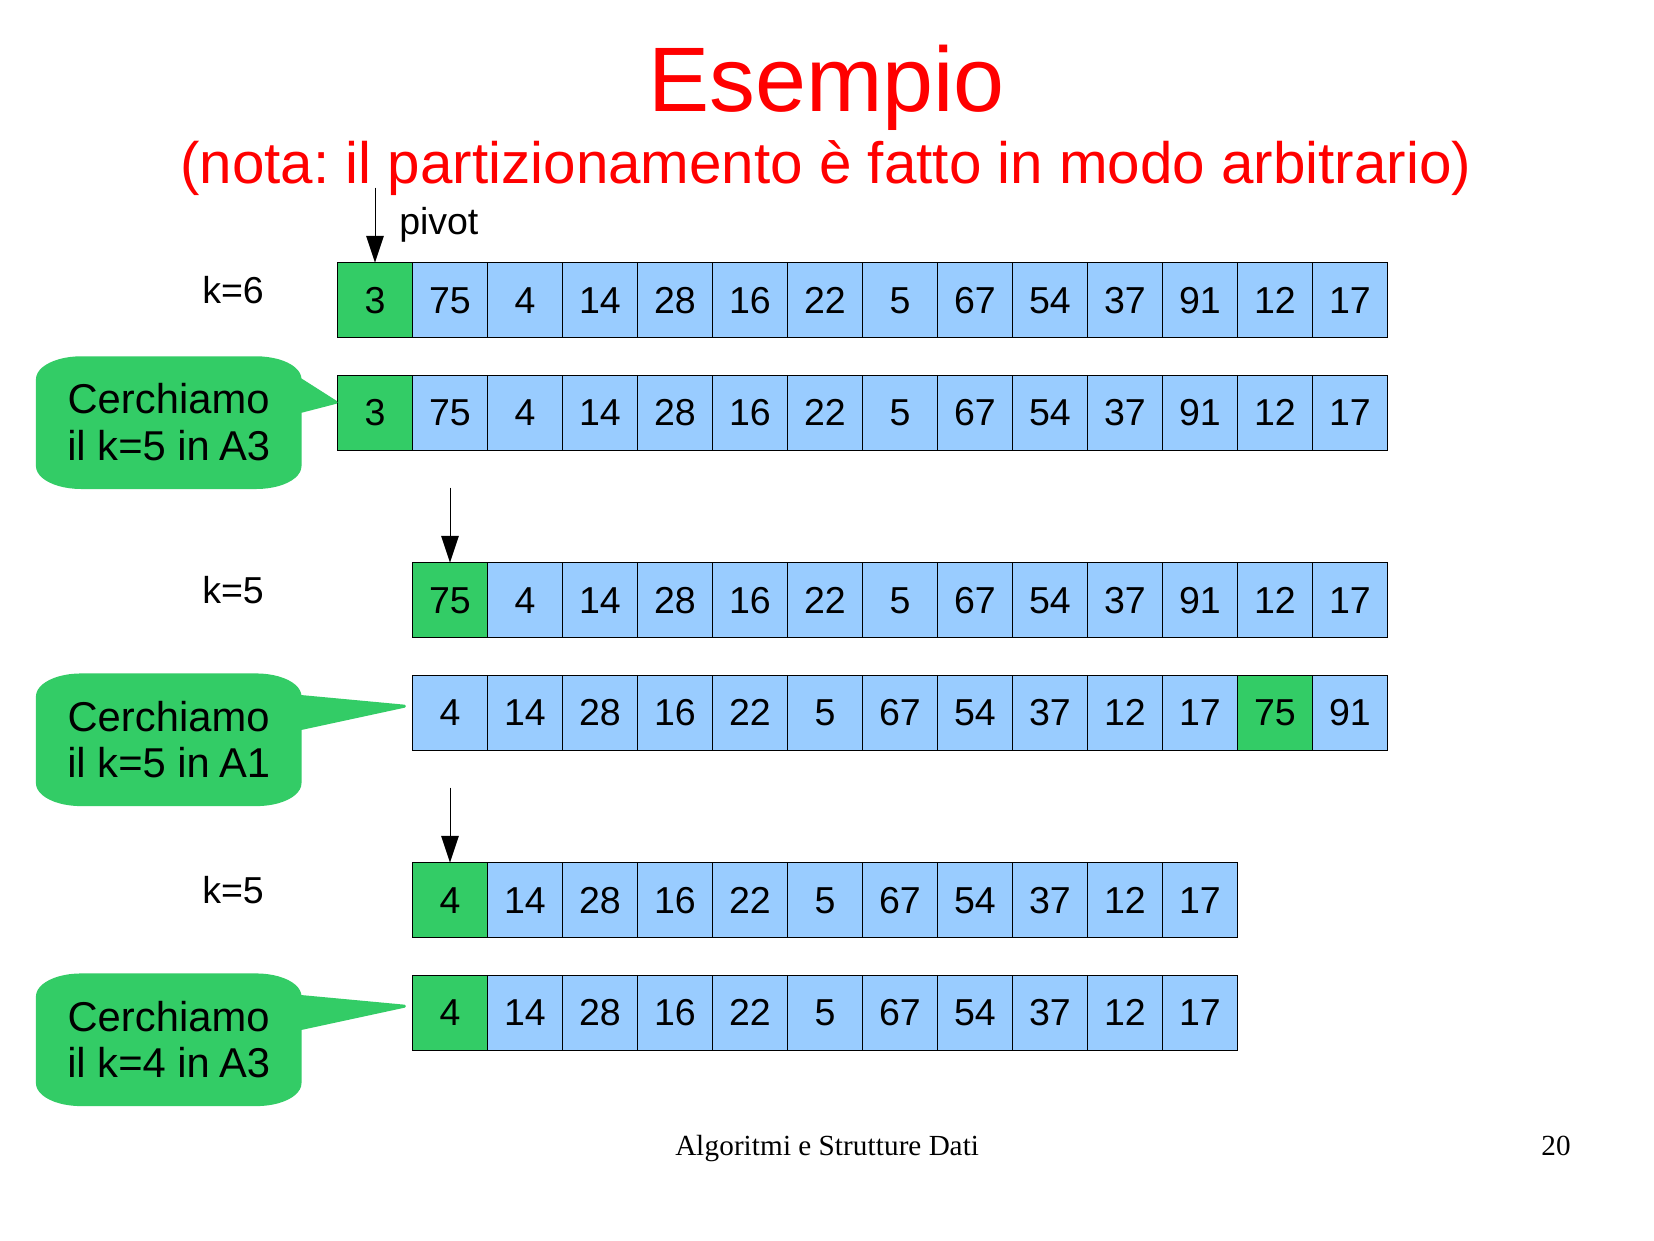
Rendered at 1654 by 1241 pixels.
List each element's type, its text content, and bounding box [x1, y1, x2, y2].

text_box 75 [412, 262, 487, 338]
text_box 37 [1087, 562, 1162, 638]
text_box 14 [487, 862, 562, 938]
text_box 67 [937, 262, 1012, 338]
text_box 12 [1237, 375, 1312, 451]
text_box 12 [1087, 975, 1162, 1051]
text_box 4 [487, 262, 562, 338]
text_box 16 [712, 375, 787, 451]
text_box 91 [1162, 375, 1237, 451]
text_box 22 [787, 562, 862, 638]
text_box 17 [1312, 562, 1388, 638]
text_box k=5 [187, 862, 301, 920]
text_box 5 [862, 562, 937, 638]
text_box 28 [562, 975, 637, 1051]
text_box 17 [1312, 262, 1388, 338]
text_box 67 [937, 562, 1012, 638]
text_box 28 [637, 262, 712, 338]
text_box pivot [384, 192, 494, 250]
text_box 67 [937, 375, 1012, 451]
text_box 17 [1162, 862, 1238, 938]
text_box 12 [1087, 675, 1162, 751]
text_box 14 [562, 262, 637, 338]
text_box 54 [1012, 375, 1087, 451]
text_box 28 [562, 862, 637, 938]
text_box 3 [337, 375, 412, 451]
text_box 22 [712, 975, 787, 1051]
text_box 75 [1238, 675, 1312, 751]
text_box 17 [1162, 975, 1238, 1051]
text_box 12 [1087, 862, 1162, 938]
text_box 3 [337, 262, 412, 338]
text_box 4 [487, 375, 562, 451]
text_box 37 [1012, 862, 1087, 938]
text_box 14 [562, 562, 637, 638]
text_box 91 [1162, 262, 1237, 338]
text_box 22 [787, 262, 862, 338]
text_box 12 [1237, 262, 1312, 338]
text_box 4 [487, 562, 562, 638]
text_box 5 [787, 862, 862, 938]
text_box 16 [712, 262, 787, 338]
text_box 22 [712, 862, 787, 938]
text_box 5 [787, 675, 862, 751]
text_box 5 [862, 375, 937, 451]
text_box 54 [937, 862, 1012, 938]
text_box 16 [637, 975, 712, 1051]
text_box 14 [487, 975, 562, 1051]
text_box 37 [1087, 262, 1162, 338]
text_box 28 [637, 562, 712, 638]
text_box 67 [862, 675, 937, 751]
text_box 4 [412, 862, 487, 938]
text_box 16 [712, 562, 787, 638]
text_box 17 [1162, 675, 1238, 751]
text_box 5 [862, 262, 937, 338]
text_box 91 [1162, 562, 1237, 638]
text_box 54 [937, 675, 1012, 751]
text_box 75 [412, 375, 487, 451]
text_box 4 [412, 675, 487, 751]
text_box k=5 [187, 562, 301, 620]
text_box 28 [562, 675, 637, 751]
text_box 67 [862, 975, 937, 1051]
text_box 14 [562, 375, 637, 451]
text_box 67 [862, 862, 937, 938]
text_box 37 [1087, 375, 1162, 451]
text_box 16 [637, 675, 712, 751]
text_box 4 [412, 975, 487, 1051]
text_box k=6 [187, 262, 301, 320]
text_box 37 [1012, 675, 1087, 751]
text_box Cerchiamo il k=4 in A3 [37, 974, 405, 1105]
text_box 75 [412, 562, 487, 638]
text_box 54 [1012, 262, 1087, 338]
text_box 28 [637, 375, 712, 451]
text_box 91 [1312, 675, 1388, 751]
text_box 37 [1012, 975, 1087, 1051]
text_box 5 [787, 975, 862, 1051]
text_box 14 [487, 675, 562, 751]
text_box 22 [787, 375, 862, 451]
text_box Cerchiamo il k=5 in A3 [37, 357, 337, 488]
title Esempio (nota: il partizionamento è fatto in modo arbitrario) [82, 28, 1571, 197]
text_box 12 [1237, 562, 1312, 638]
text_box 54 [937, 975, 1012, 1051]
text_box Cerchiamo il k=5 in A1 [37, 674, 405, 805]
text_box 22 [712, 675, 787, 751]
text_box 16 [637, 862, 712, 938]
text_box 54 [1012, 562, 1087, 638]
text_box 17 [1312, 375, 1388, 451]
